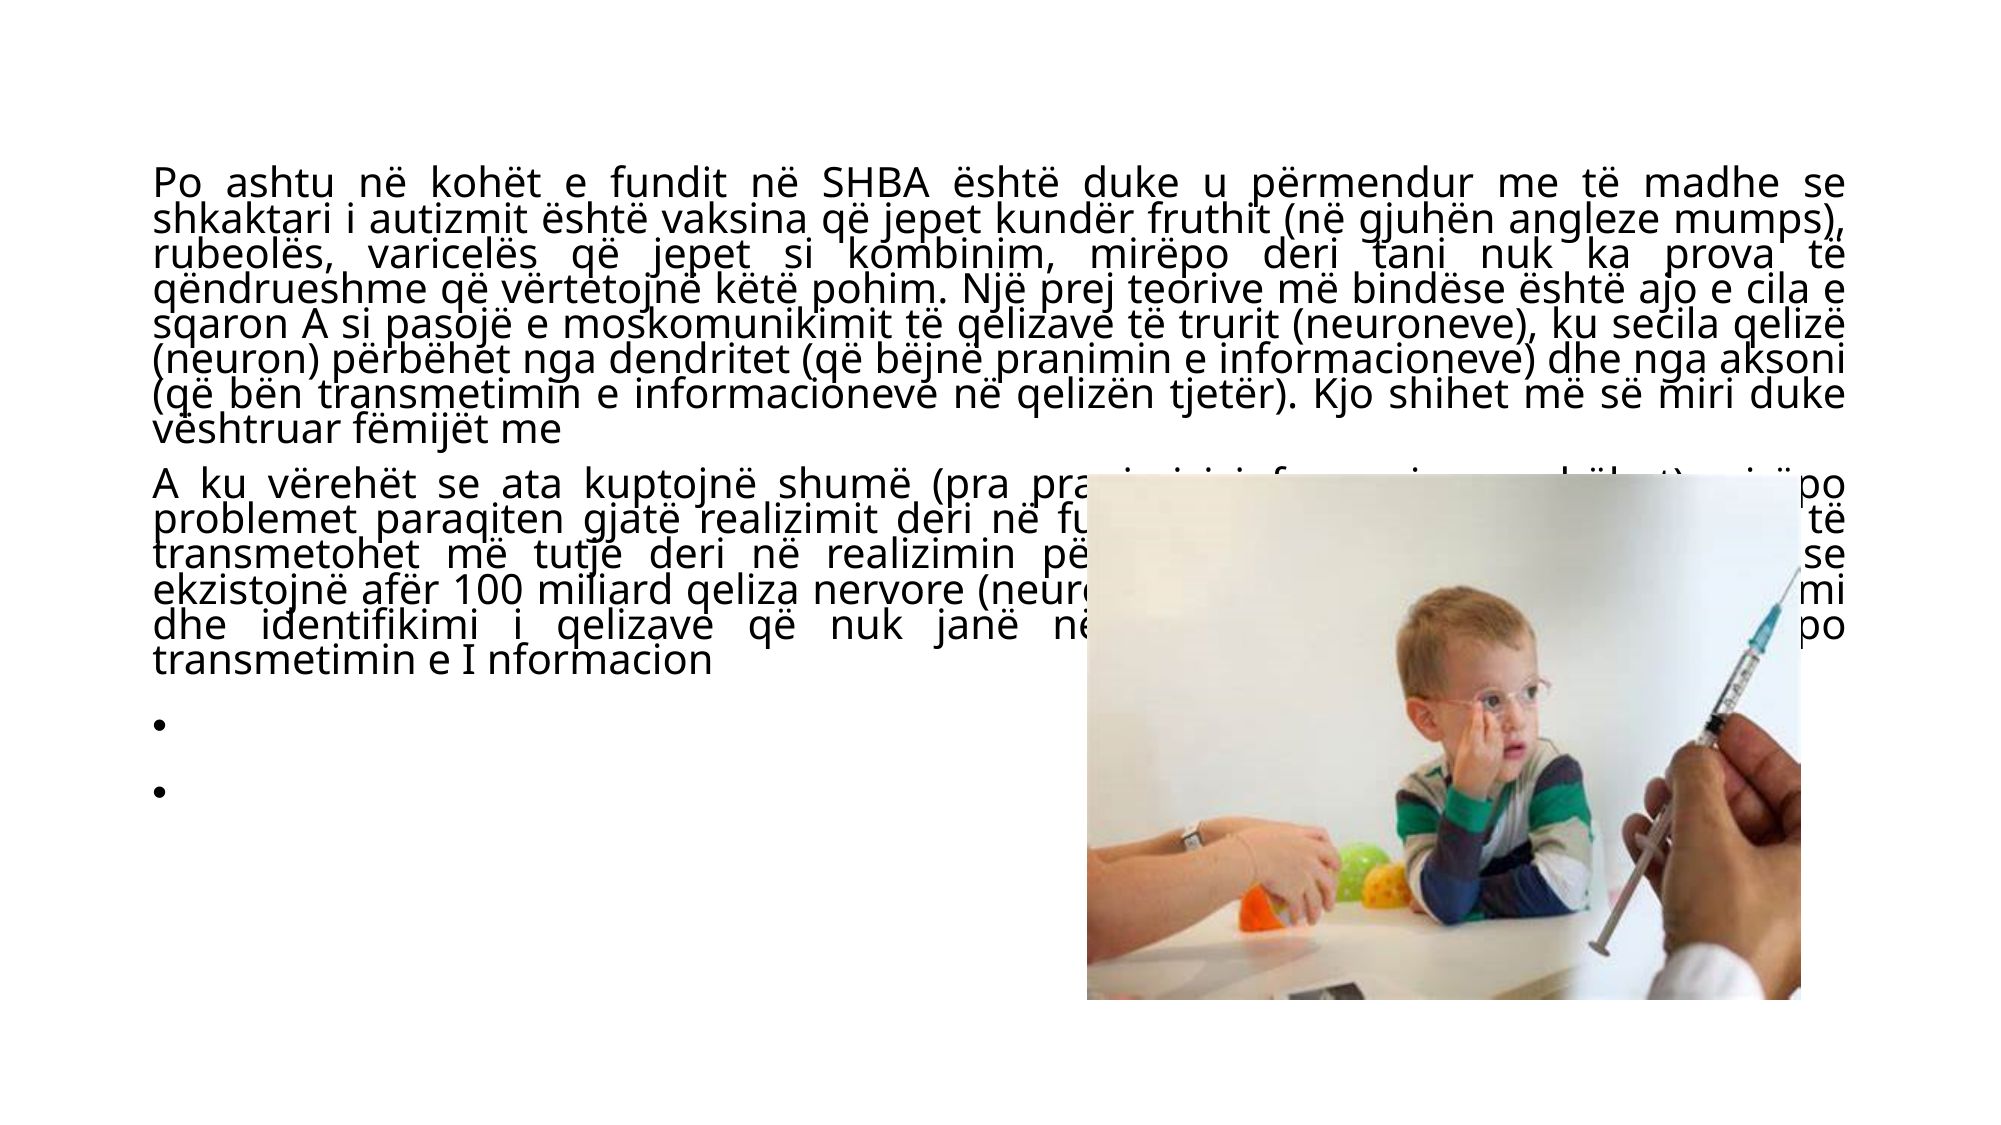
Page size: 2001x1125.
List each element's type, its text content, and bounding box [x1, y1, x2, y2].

picture [1087, 474, 1801, 1000]
list Po ashtu në kohët e fundit në SHBA është duke u përmendur me të madhe se shkaktari i autizmit është vaksina që jepet kundër fruthit (në gjuhën angleze mumps), rubeolës, varicelës që jepet si kombinim, mirëpo deri tani nuk ka prova të qëndrueshme që vërtetojnë këtë pohim. Një prej teorive më bindëse është ajo e cila e sqaron A si pasojë e moskomunikimit të qelizave të trurit (neuroneve), ku secila qelizë (neuron) përbëhet nga dendritet (që bëjnë pranimin e informacioneve) dhe nga aksoni (që bën transmetimin e informacioneve në qelizën tjetër). Kjo shihet më së miri duke vështruar fëmijët me A ku vërehët se ata kuptojnë shumë (pra pranimi i informacioneve bëhet) mirëpo problemet paraqiten gjatë realizimit deri në fund (informacioni i pranuar nuk do të transmetohet më tutje deri në realizimin pëfundimtar). Duke pasur parasysh se ekzistojnë afër 100 miliard qeliza nervore (neurone) është shumë i vështirë përcaktimi dhe identifikimi i qelizave që nuk janë në gjendje të kryejnë pranimin apo transmetimin e I nformacion [137, 162, 1863, 1063]
